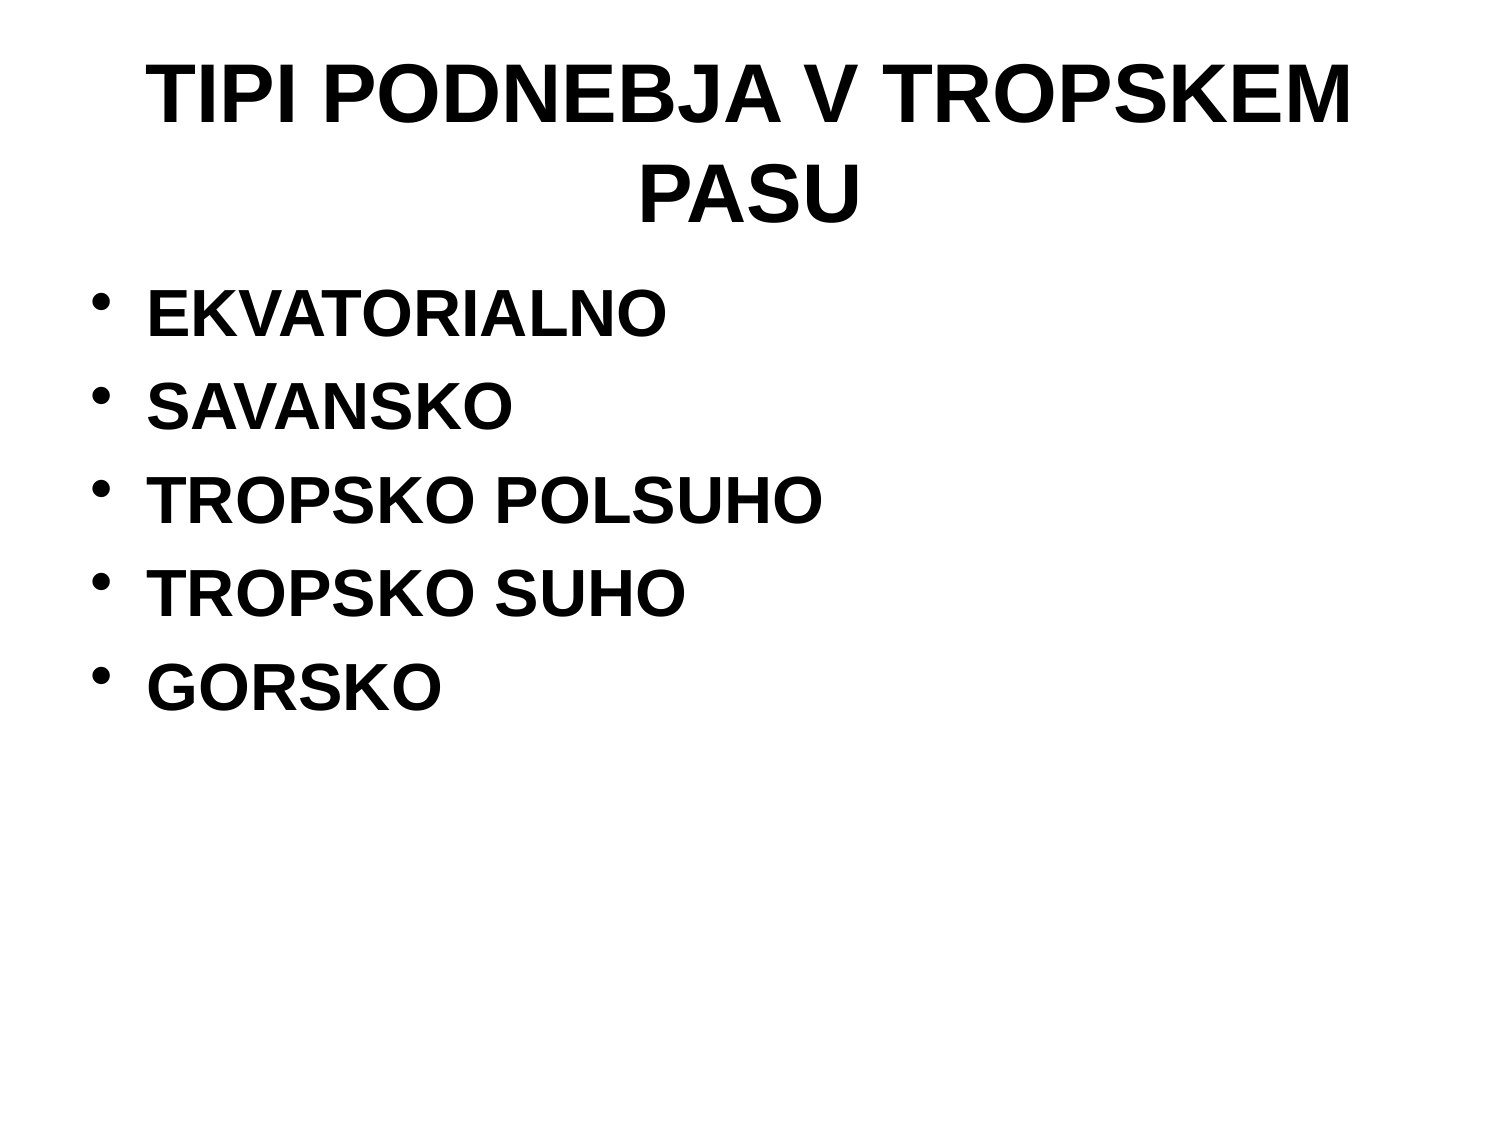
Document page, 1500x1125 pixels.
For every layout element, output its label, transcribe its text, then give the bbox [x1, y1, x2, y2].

list EKVATORIALNO SAVANSKO TROPSKO POLSUHO TROPSKO SUHO GORSKO [75, 262, 1425, 1005]
title TIPI PODNEBJA V TROPSKEM PASU [75, 45, 1425, 233]
